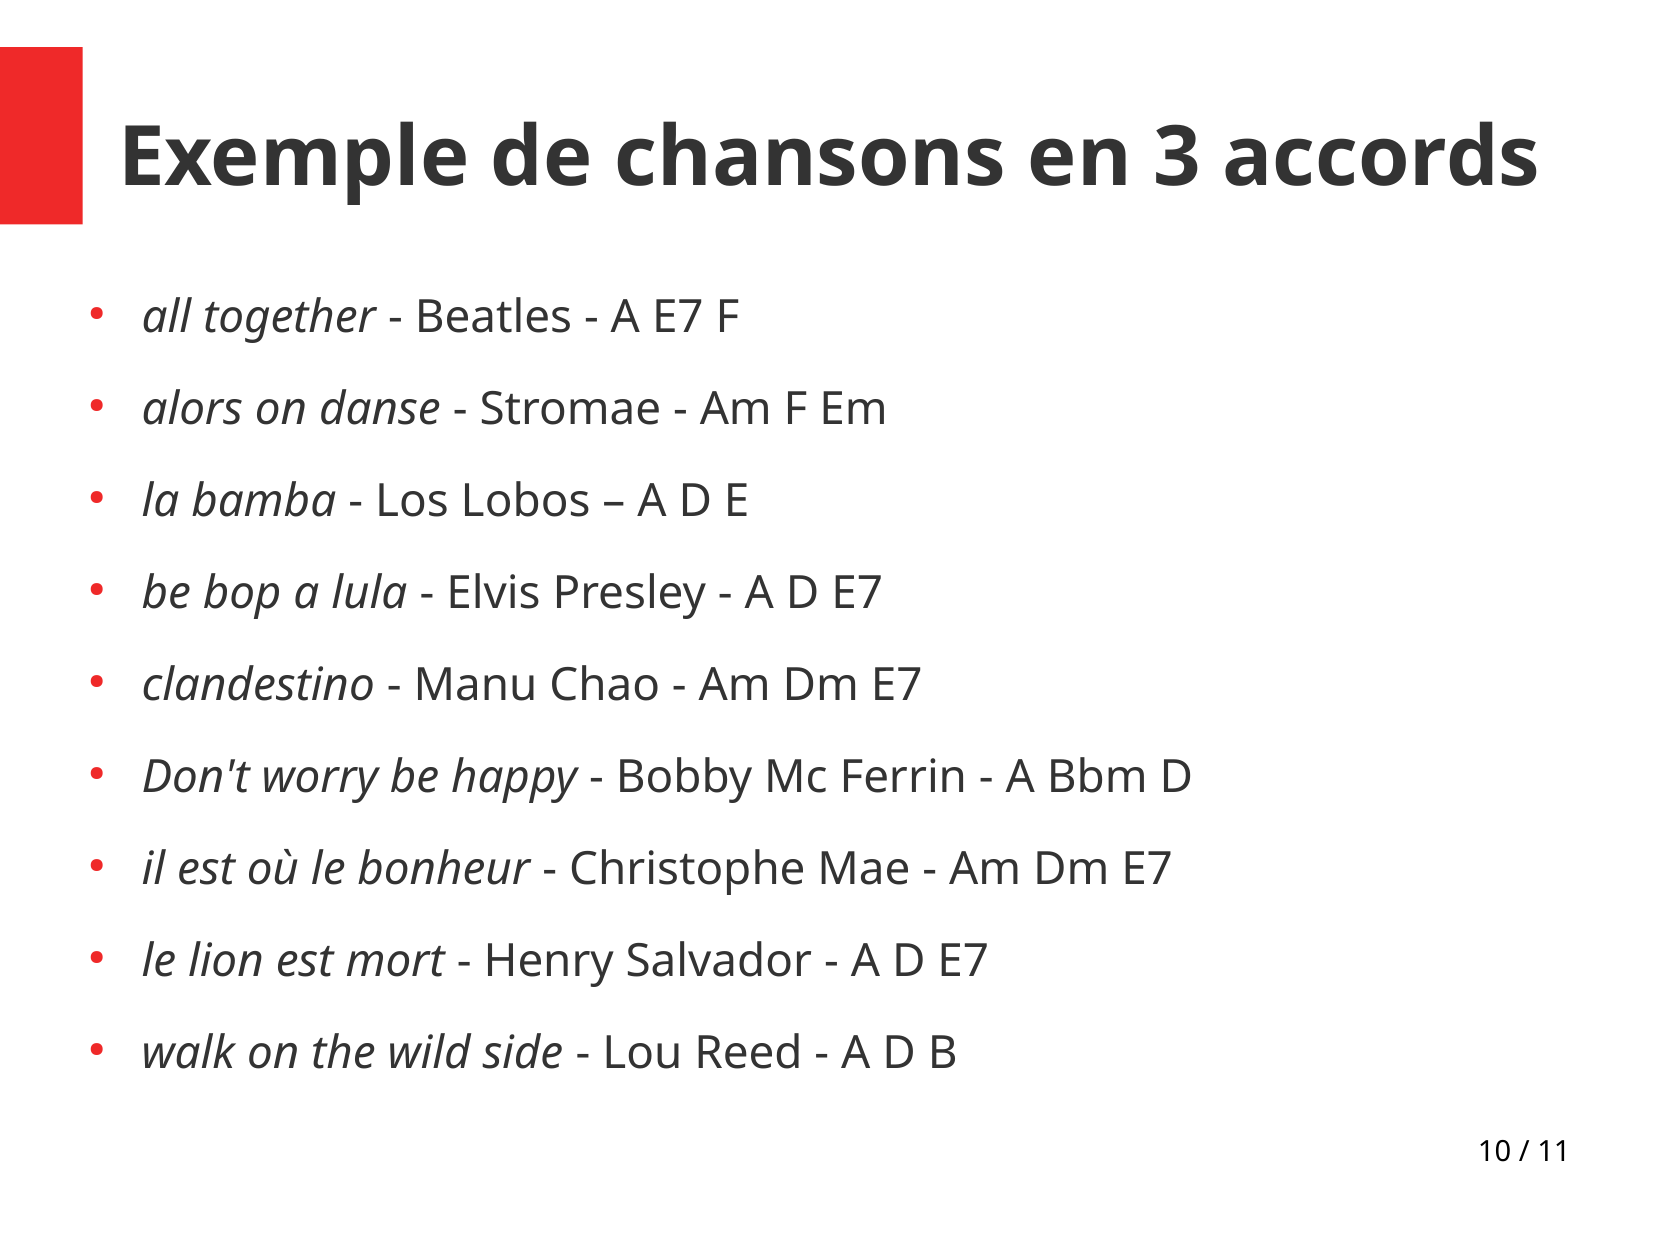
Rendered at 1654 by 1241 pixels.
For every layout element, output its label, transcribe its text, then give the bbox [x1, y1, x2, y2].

list all together - Beatles - A E7 F alors on danse - Stromae - Am F Em la bamba - Los Lobos – A D E be bop a lula - Elvis Presley - A D E7 clandestino - Manu Chao - Am Dm E7 Don't worry be happy - Bobby Mc Ferrin - A Bbm D il est où le bonheur - Christophe Mae - Am Dm E7 le lion est mort - Henry Salvador - A D E7 walk on the wild side - Lou Reed - A D B [70, 283, 1595, 1123]
title Exemple de chansons en 3 accords [118, 49, 1571, 257]
